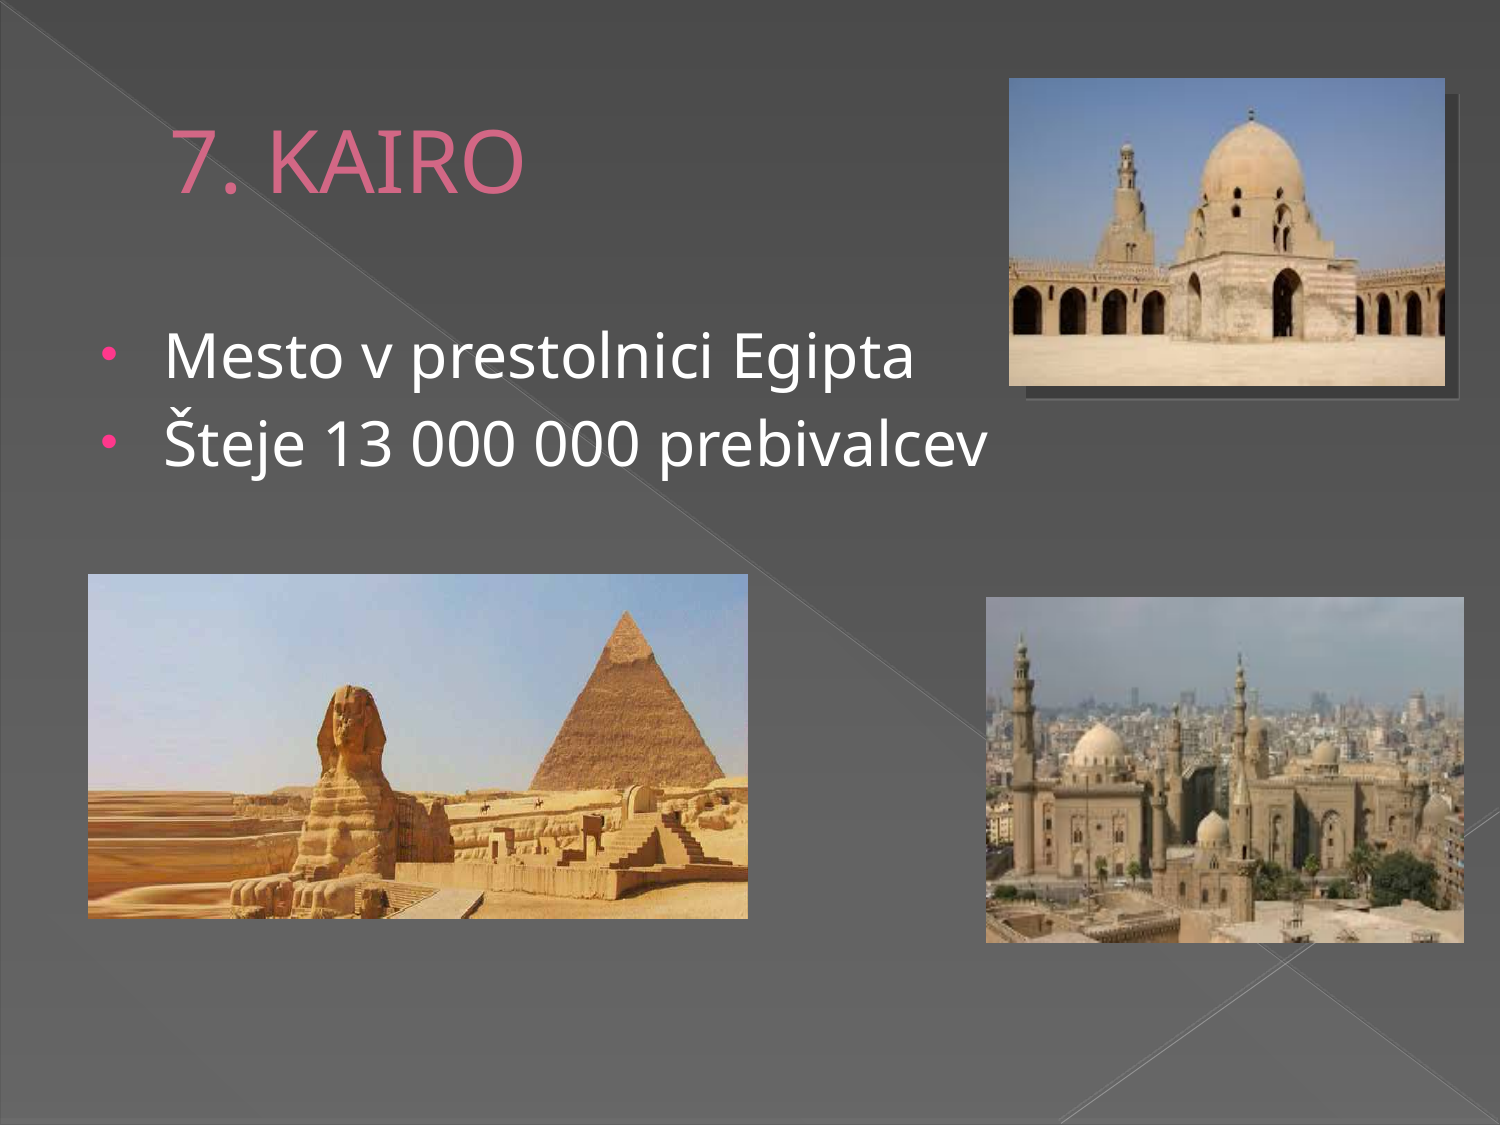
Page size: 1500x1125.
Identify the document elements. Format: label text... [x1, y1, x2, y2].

picture [986, 597, 1464, 943]
picture [88, 574, 748, 919]
list Mesto v prestolnici Egipta Šteje 13 000 000 prebivalcev [75, 308, 1425, 1059]
title 7. KAIRO [75, 43, 1425, 274]
picture [1009, 78, 1445, 386]
